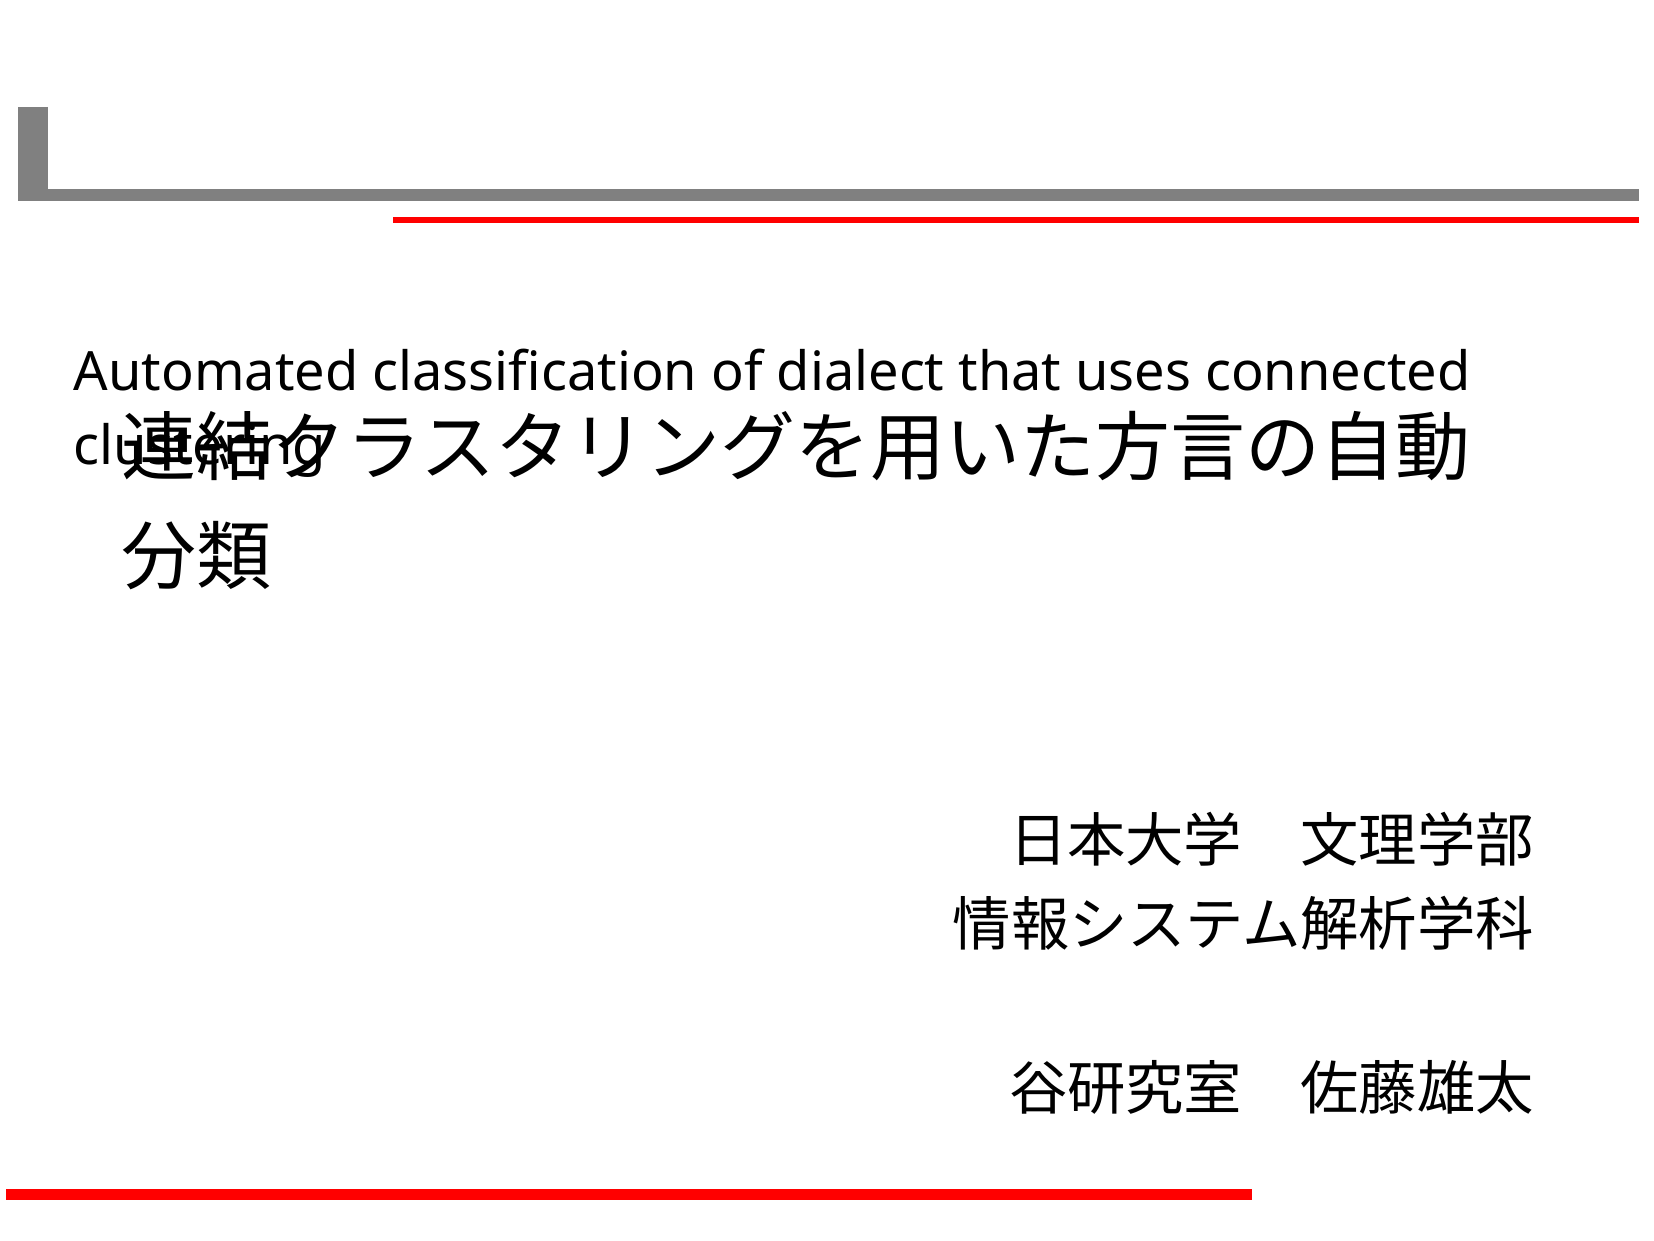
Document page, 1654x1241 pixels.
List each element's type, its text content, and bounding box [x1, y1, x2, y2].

text_box Automated classification of dialect that uses connected clustering [59, 324, 1595, 449]
title 連結クラスタリングを用いた方言の自動分類 [121, 449, 1534, 600]
subtitle 日本大学 文理学部 情報システム解析学科 谷研究室 佐藤雄太 [121, 764, 1534, 1155]
